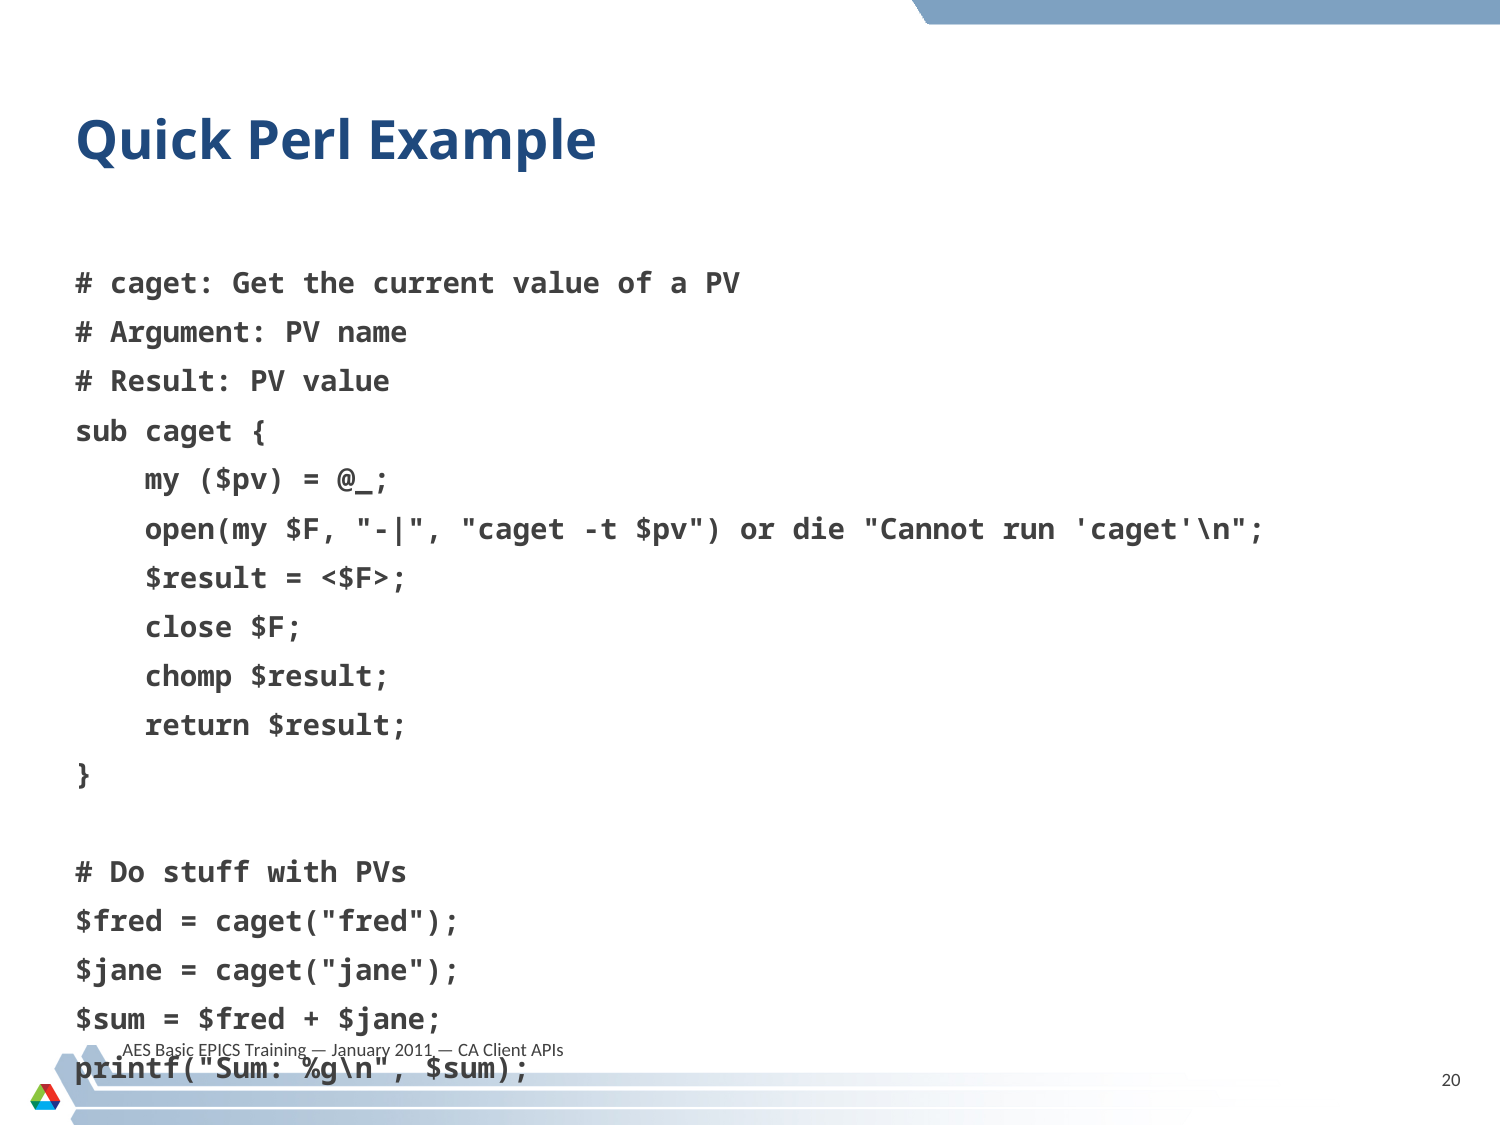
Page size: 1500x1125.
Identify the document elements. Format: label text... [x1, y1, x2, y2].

picture [0, 1037, 1500, 1125]
list # caget: Get the current value of a PV # Argument: PV name # Result: PV value sub caget { my ($pv) = @_; open(my $F, "-|", "caget -t $pv") or die "Cannot run 'caget'\n"; $result = <$F>; close $F; chomp $result; return $result; } # Do stuff with PVs $fred = caget("fred"); $jane = caget("jane"); $sum = $fred + $jane; printf("Sum: %g\n", $sum); [75, 262, 1426, 1006]
title Quick Perl Example [75, 107, 1426, 171]
picture [0, 0, 1500, 26]
